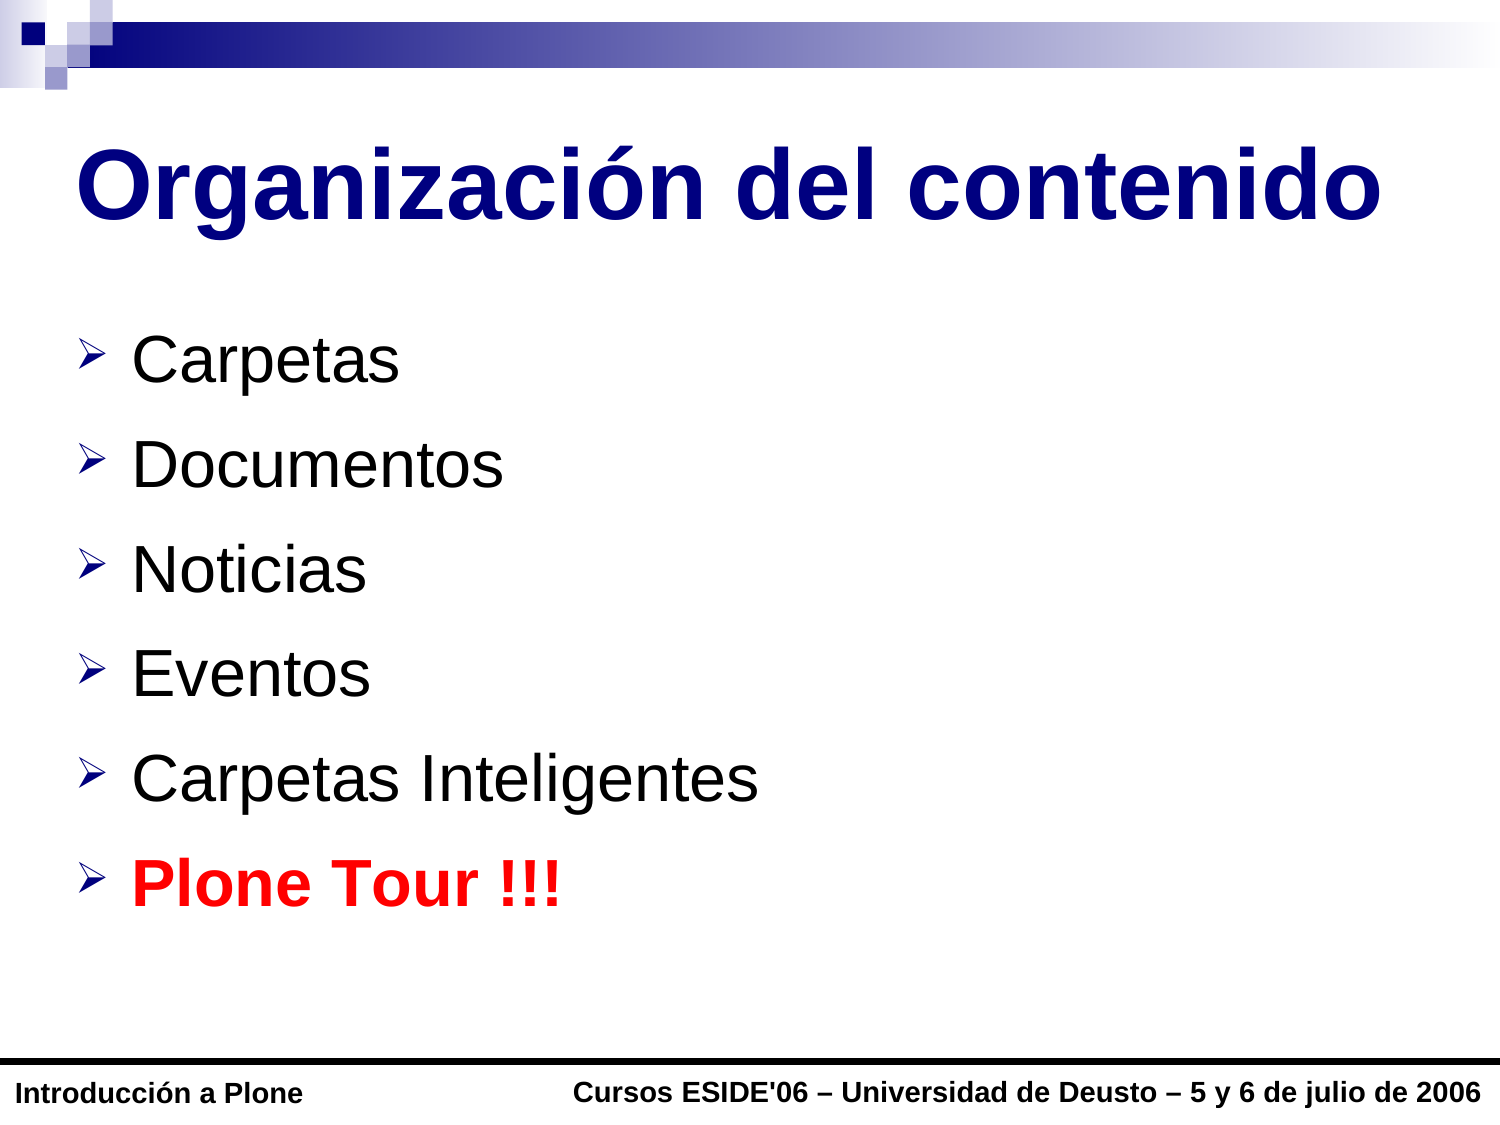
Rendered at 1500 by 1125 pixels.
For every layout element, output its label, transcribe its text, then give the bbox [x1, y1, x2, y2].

title Organización del contenido [75, 66, 1426, 309]
list Carpetas Documentos Noticias Eventos Carpetas Inteligentes Plone Tour !!! [75, 324, 1426, 1034]
